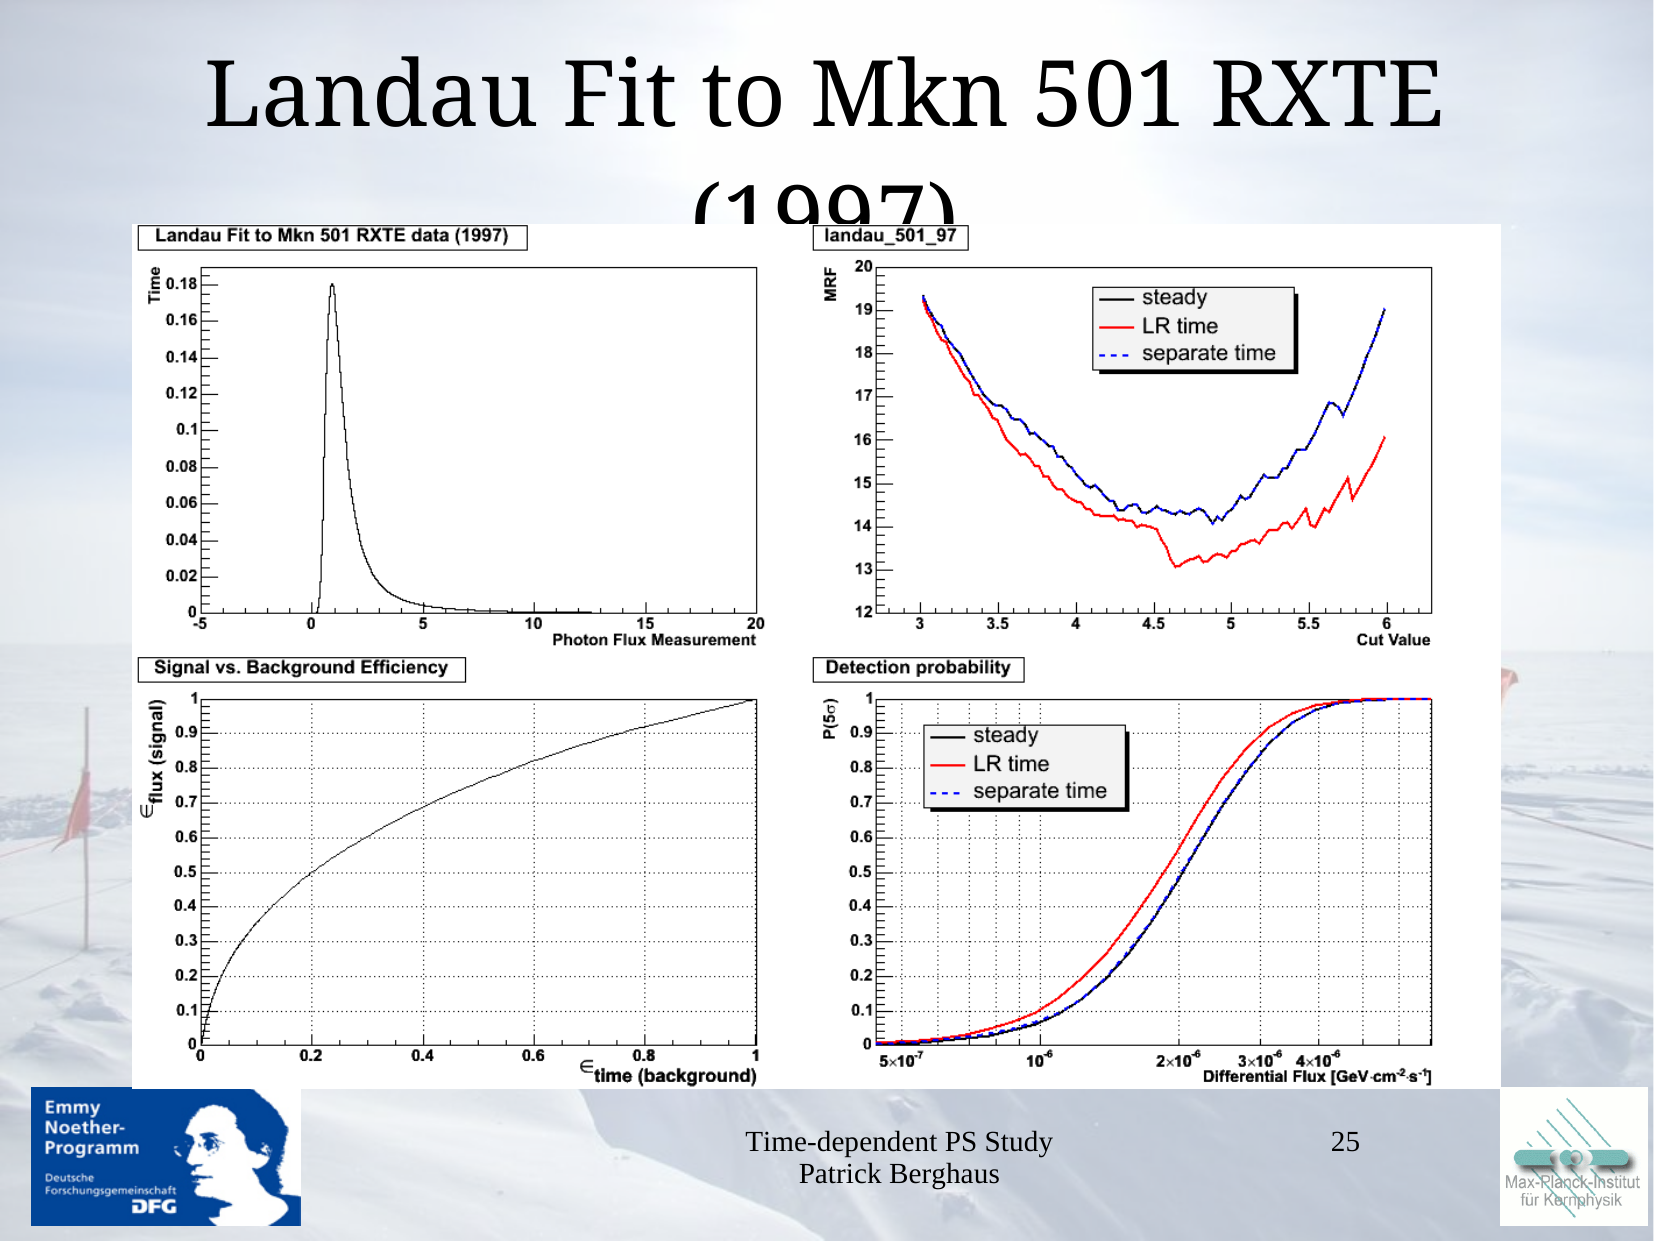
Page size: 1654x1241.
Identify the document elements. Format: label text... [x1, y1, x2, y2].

picture [31, 224, 1648, 1226]
title Landau Fit to Mkn 501 RXTE (1997) [75, 49, 1576, 257]
